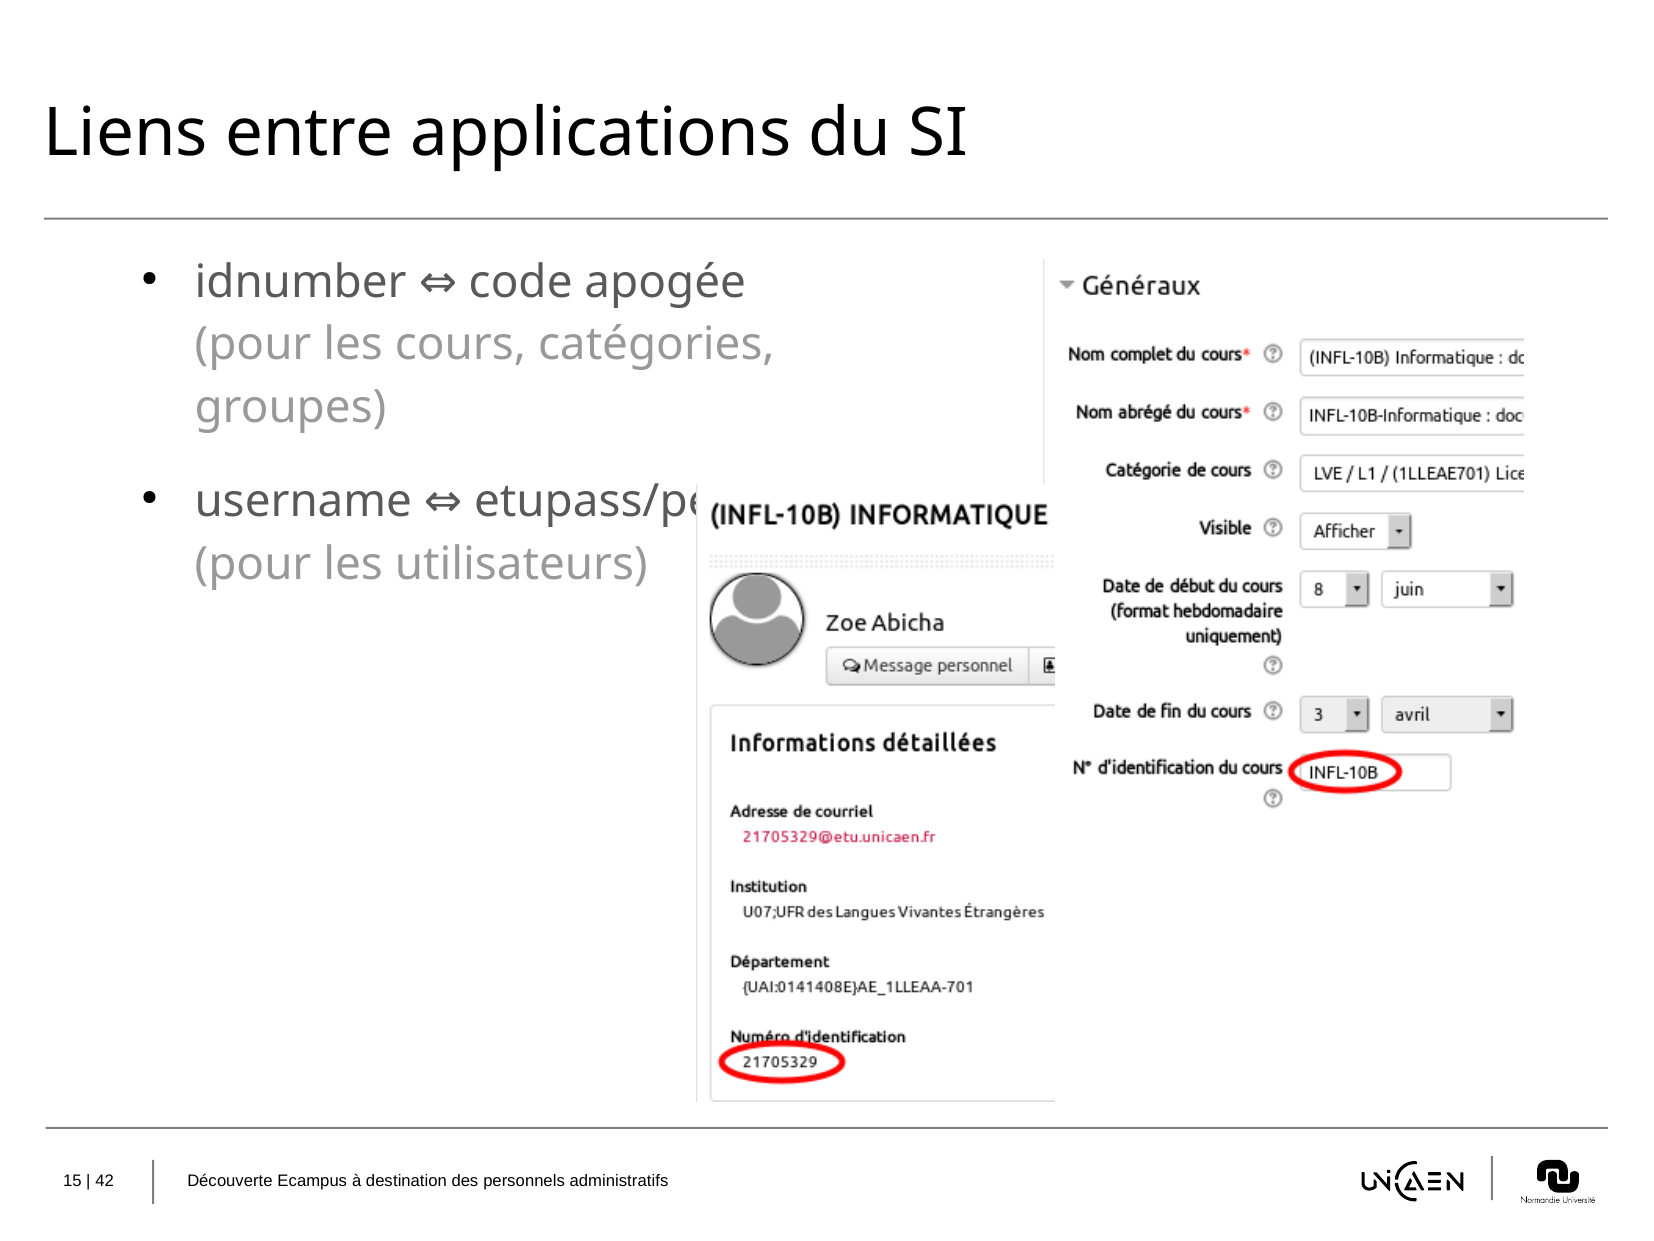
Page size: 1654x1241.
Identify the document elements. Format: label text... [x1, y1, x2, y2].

title Liens entre applications du SI [43, 65, 1608, 193]
picture [696, 259, 1524, 1102]
list idnumber ⇔ code apogée (pour les cours, catégories, groupes) username ⇔ etupass/persopass (pour les utilisateurs) [123, 248, 969, 1113]
